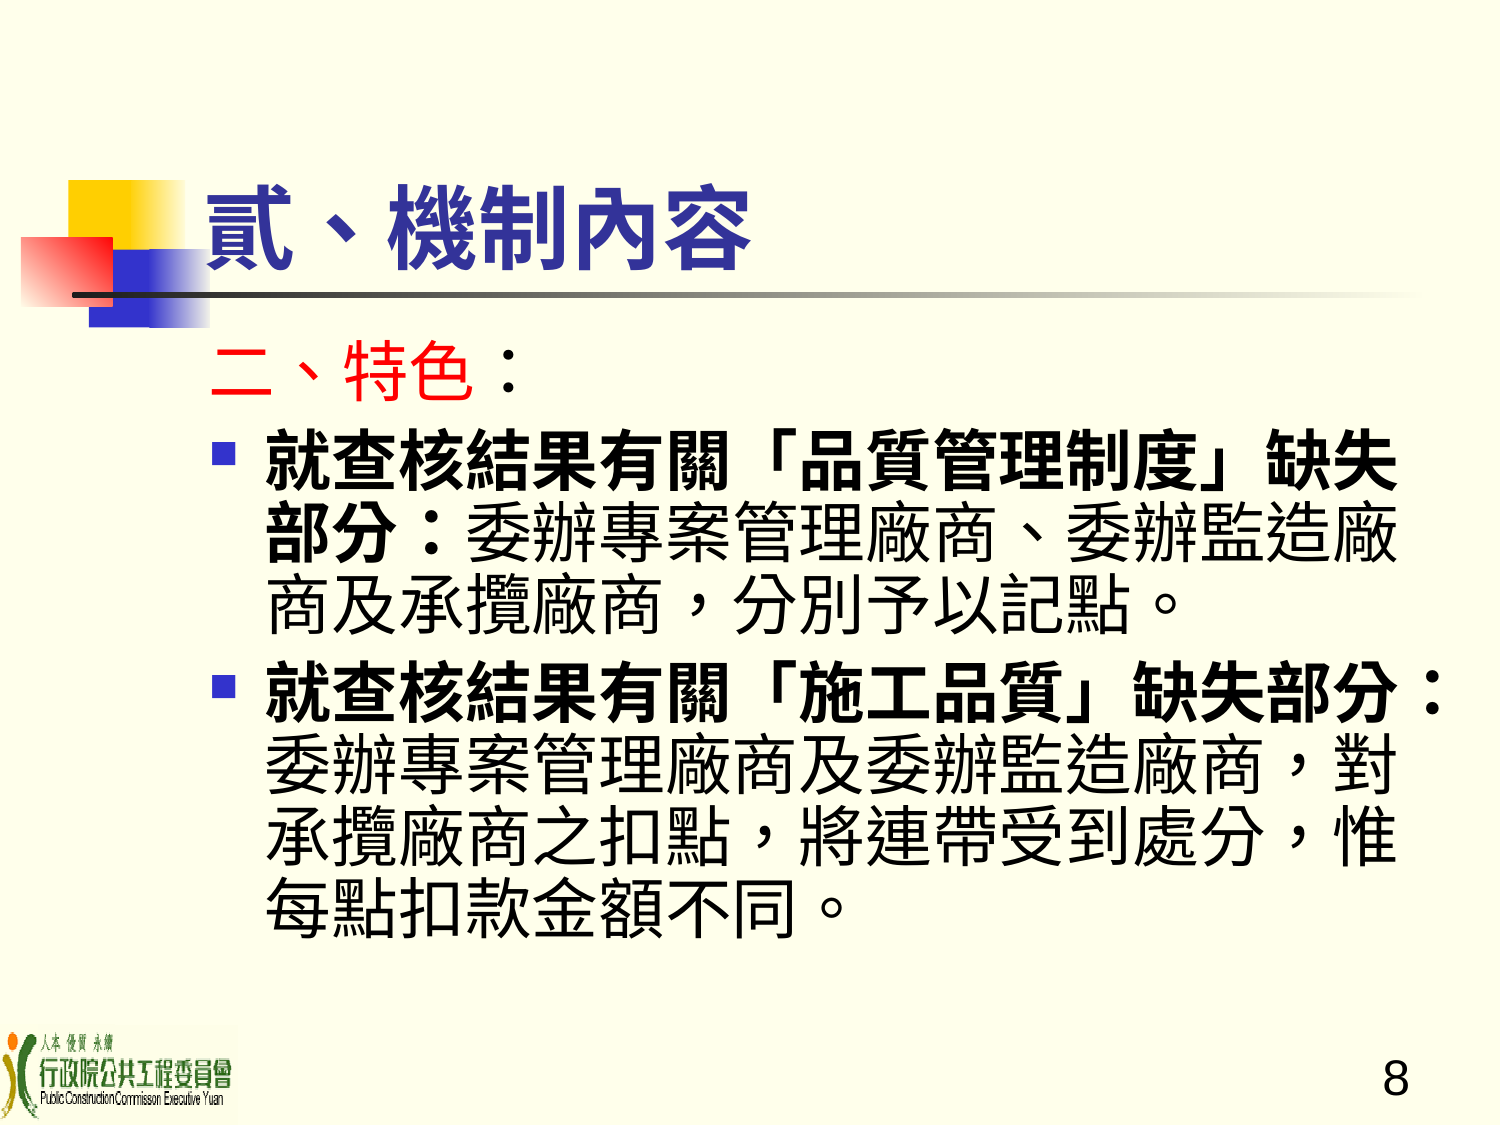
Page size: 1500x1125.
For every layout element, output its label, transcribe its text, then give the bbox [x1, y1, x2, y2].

title 貳、機制內容 [188, 101, 1468, 289]
picture [0, 1024, 238, 1125]
list 二、特色： 就查核結果有關「品質管理制度」缺失部分：委辦專案管理廠商、委辦監造廠商及承攬廠商，分別予以記點。 就查核結果有關「施工品質」缺失部分：委辦專案管理廠商及委辦監造廠商，對承攬廠商之扣點，將連帶受到處分，惟每點扣款金額不同。 [193, 331, 1469, 1007]
